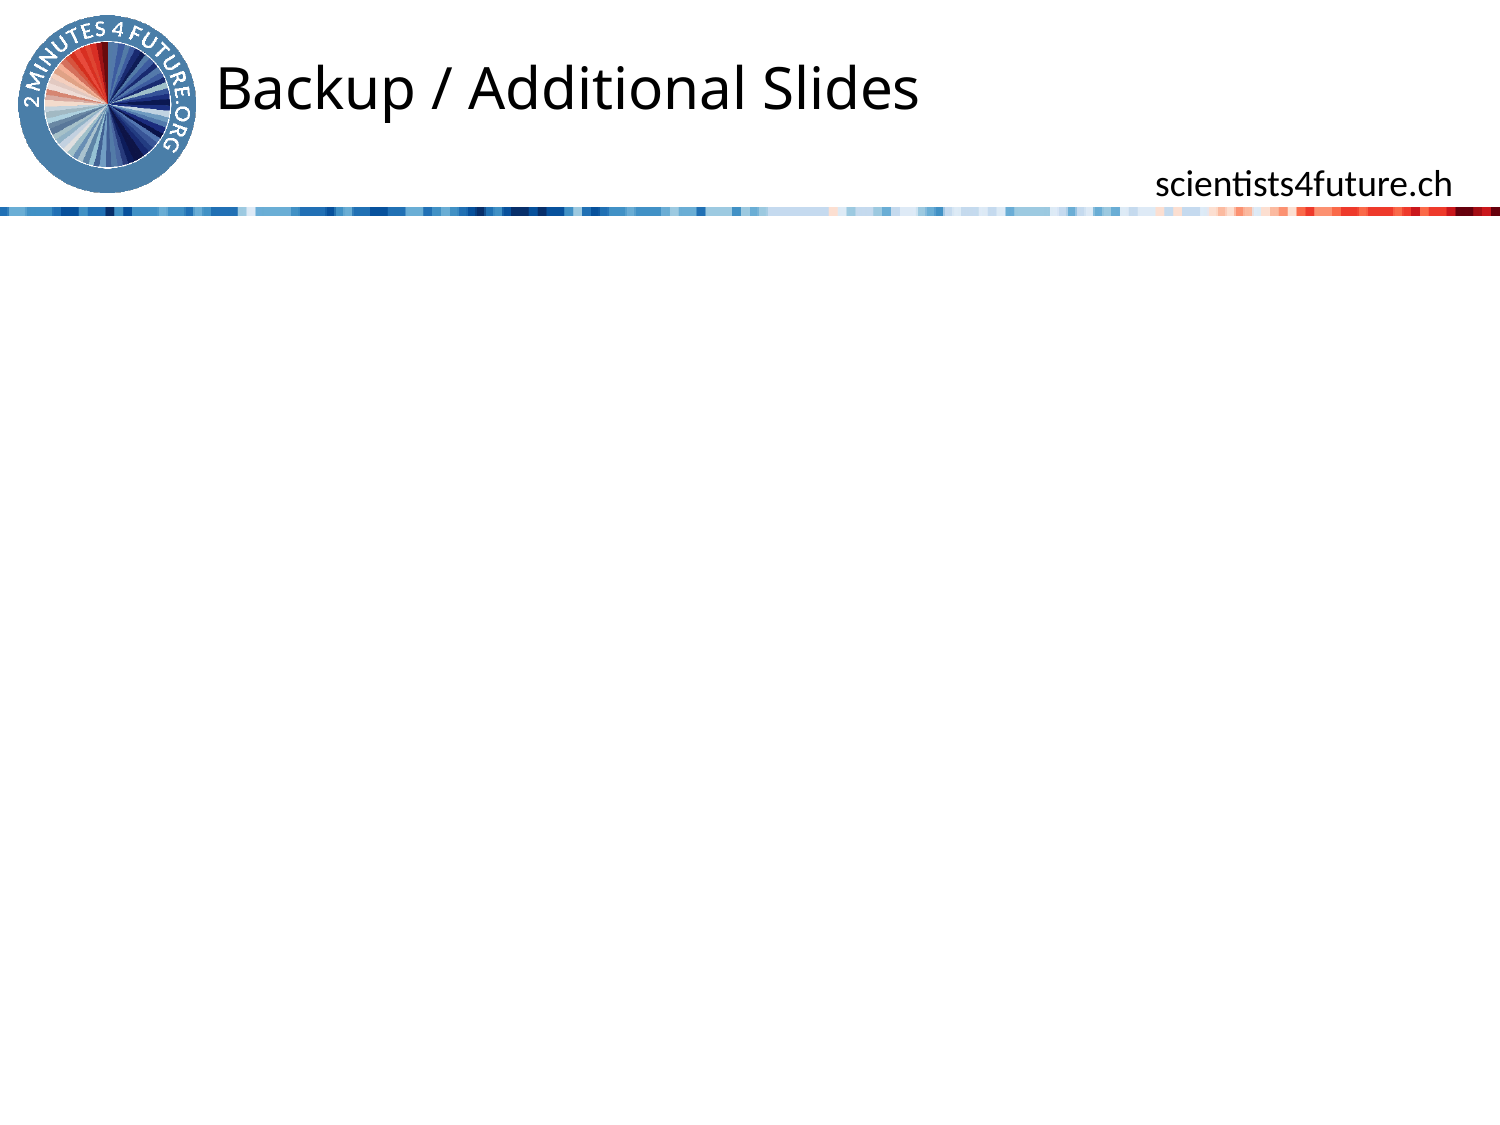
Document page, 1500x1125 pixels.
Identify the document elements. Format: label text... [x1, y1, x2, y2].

text_box Backup / Additional Slides [200, 51, 1455, 157]
picture [18, 15, 196, 193]
picture [0, 207, 1500, 216]
